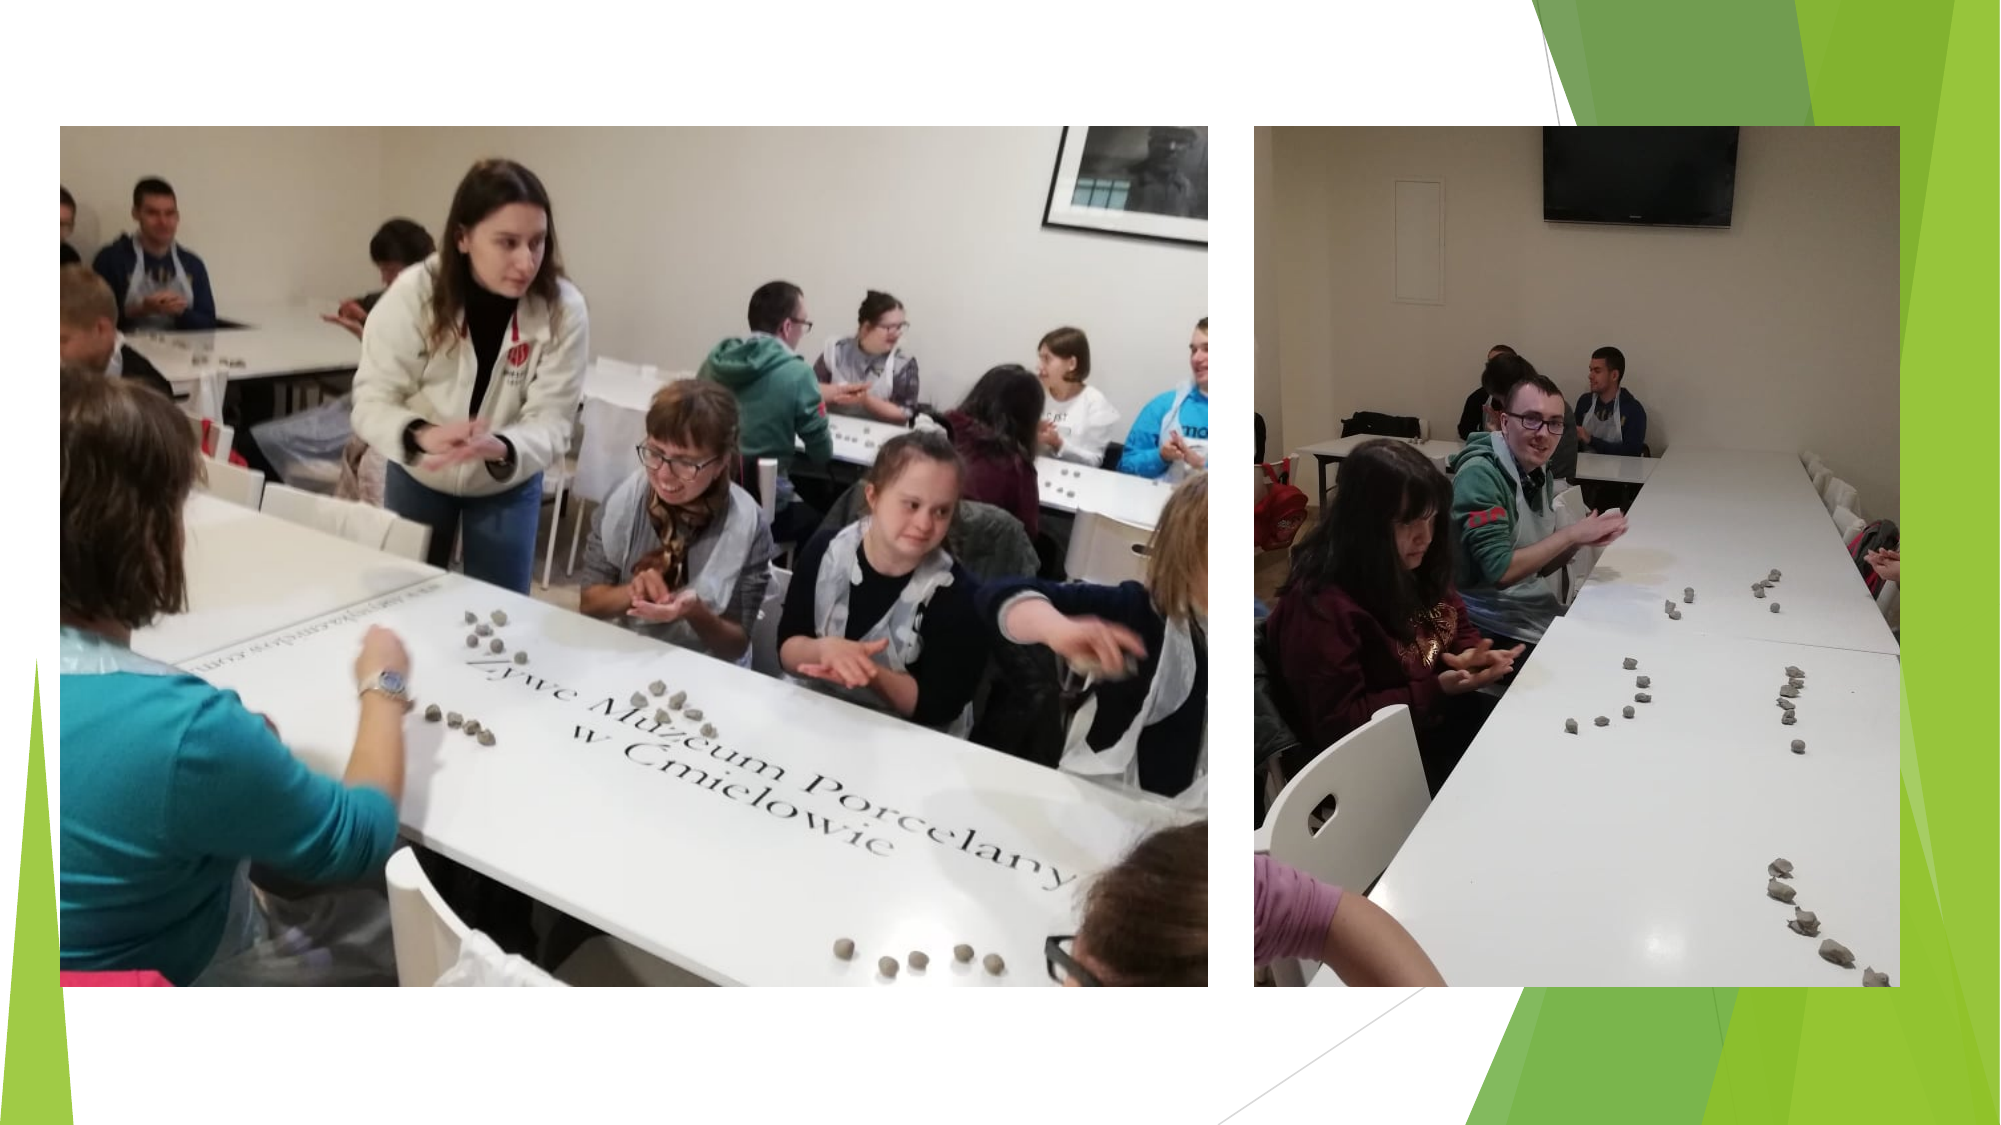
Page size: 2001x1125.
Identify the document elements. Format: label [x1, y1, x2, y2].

picture [60, 126, 1208, 987]
picture [1254, 126, 1900, 987]
